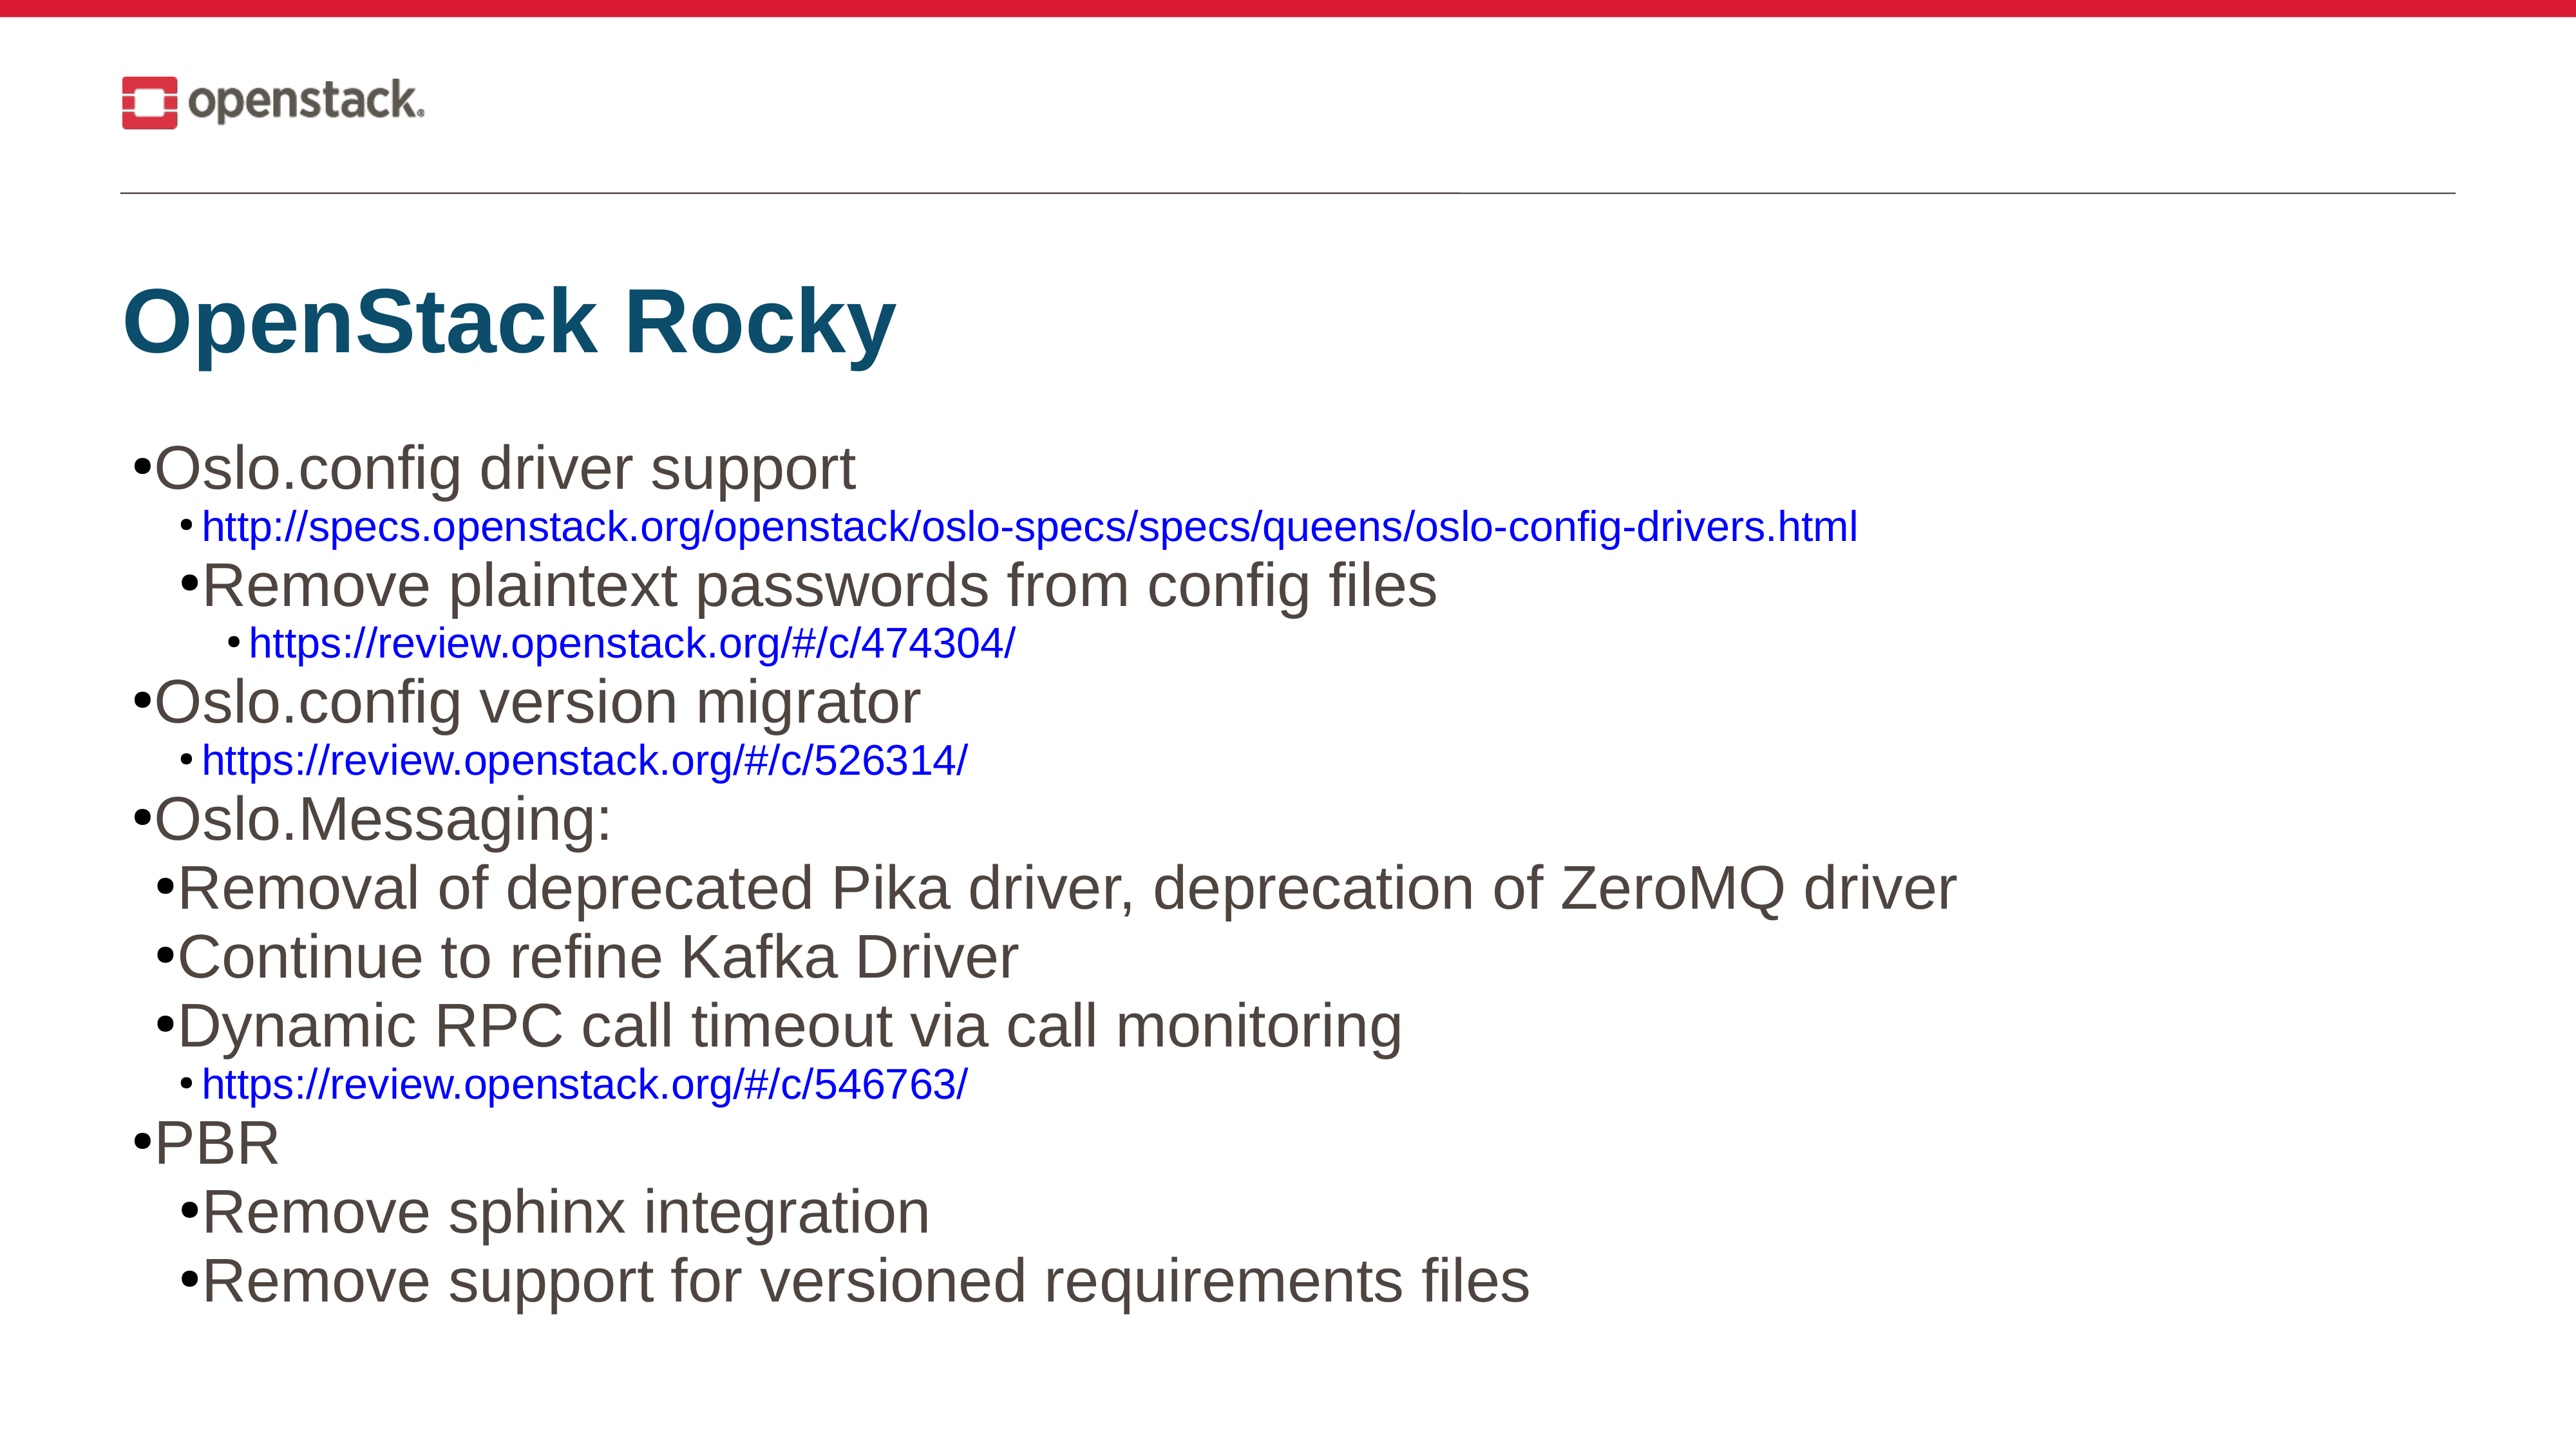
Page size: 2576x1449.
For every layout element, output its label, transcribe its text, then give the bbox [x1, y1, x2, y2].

text_box OpenStack Rocky [117, 224, 2152, 375]
text_box Oslo.config driver support http://specs.openstack.org/openstack/oslo-specs/specs/queens/oslo-config-drivers.html Remove plaintext passwords from config files https://review.openstack.org/#/c/474304/ Oslo.config version migrator https://review.openstack.org/#/c/526314/ Oslo.Messaging: Removal of deprecated Pika driver, deprecation of ZeroMQ driver Continue to refine Kafka Driver Dynamic RPC call timeout via call monitoring https://review.openstack.org/#/c/546763/ PBR Remove sphinx integration Remove support for versioned requirements files [126, 428, 2280, 1449]
picture [122, 77, 426, 131]
